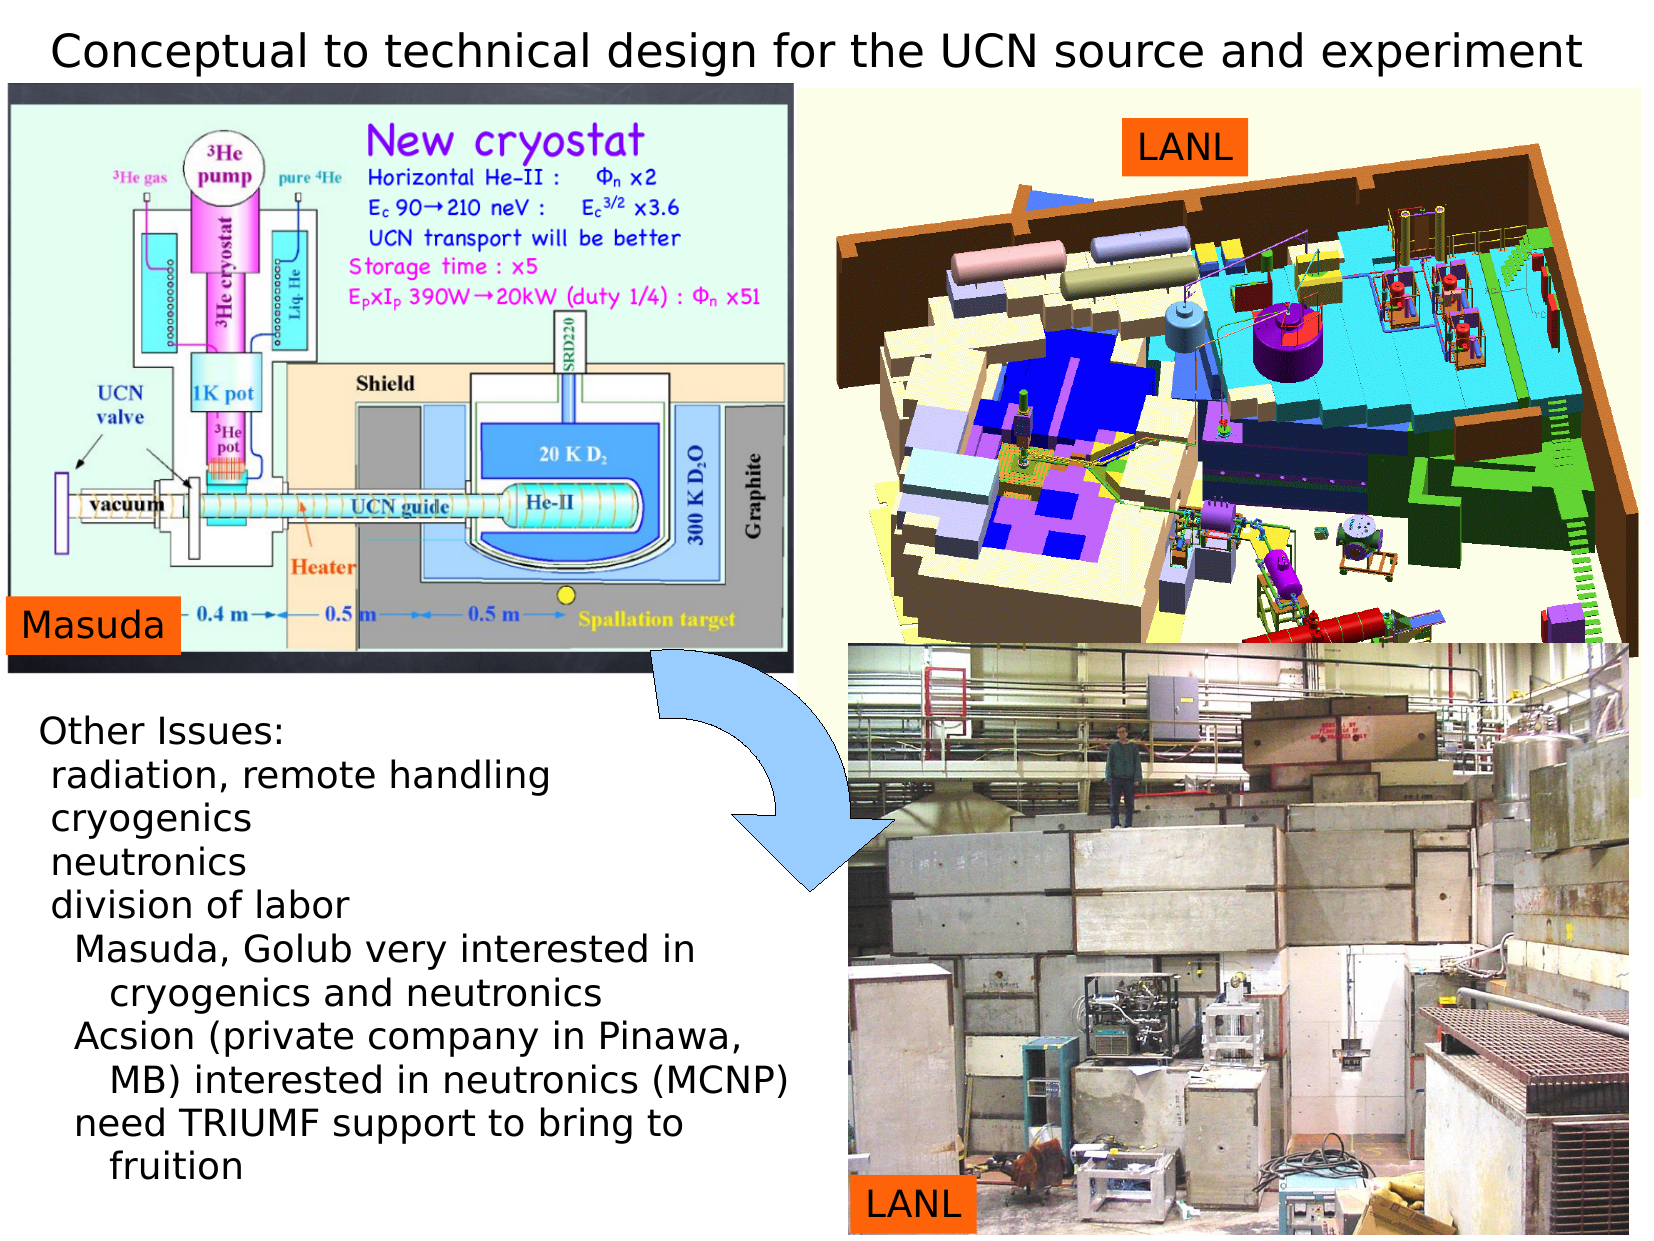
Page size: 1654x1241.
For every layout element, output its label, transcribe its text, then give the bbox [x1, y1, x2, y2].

text_box LANL [1122, 118, 1249, 177]
picture [5, 82, 796, 674]
chart [797, 88, 1641, 798]
text_box [650, 649, 895, 892]
text_box Other Issues: radiation, remote handling cryogenics neutronics division of labor Masuda, Golub very interested in cryogenics and neutronics Acsion (private company in Pinawa, MB) interested in neutronics (MCNP) need TRIUMF support to bring to fruition [23, 702, 827, 1197]
text_box Conceptual to technical design for the UCN source and experiment [35, 17, 1600, 86]
picture [848, 643, 1629, 1235]
text_box LANL [850, 1175, 977, 1234]
text_box Masuda [5, 596, 181, 655]
